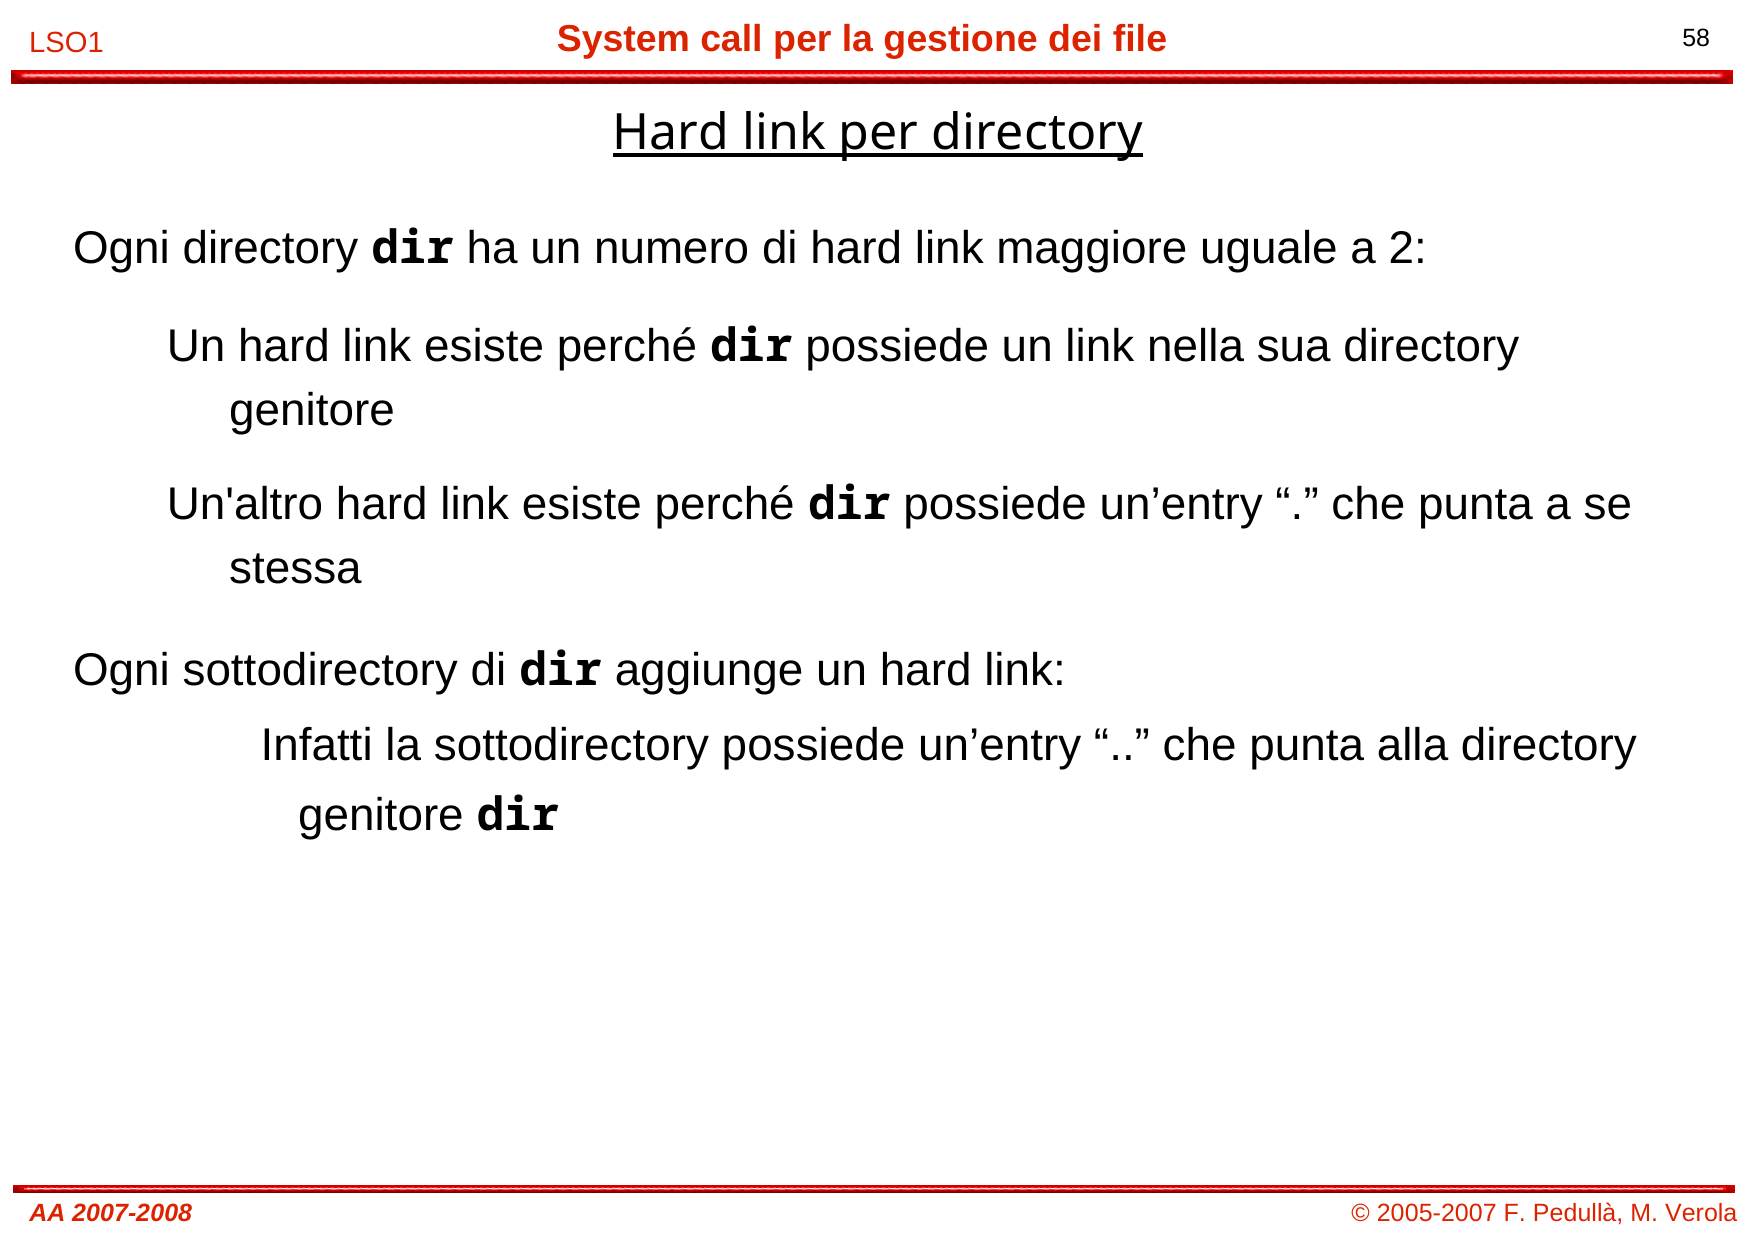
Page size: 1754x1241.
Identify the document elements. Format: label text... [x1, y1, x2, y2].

title Hard link per directory [517, 84, 1239, 180]
picture [13, 1185, 1735, 1193]
picture [11, 70, 1733, 84]
list Ogni directory dir ha un numero di hard link maggiore uguale a 2: Un hard link esiste perché dir possiede un link nella sua directory genitore Un'altro hard link esiste perché dir possiede un’entry “.” che punta a se stessa Ogni sottodirectory di dir aggiunge un hard link: Infatti la sottodirectory possiede un’entry “..” che punta alla directory genitore dir [58, 206, 1696, 808]
